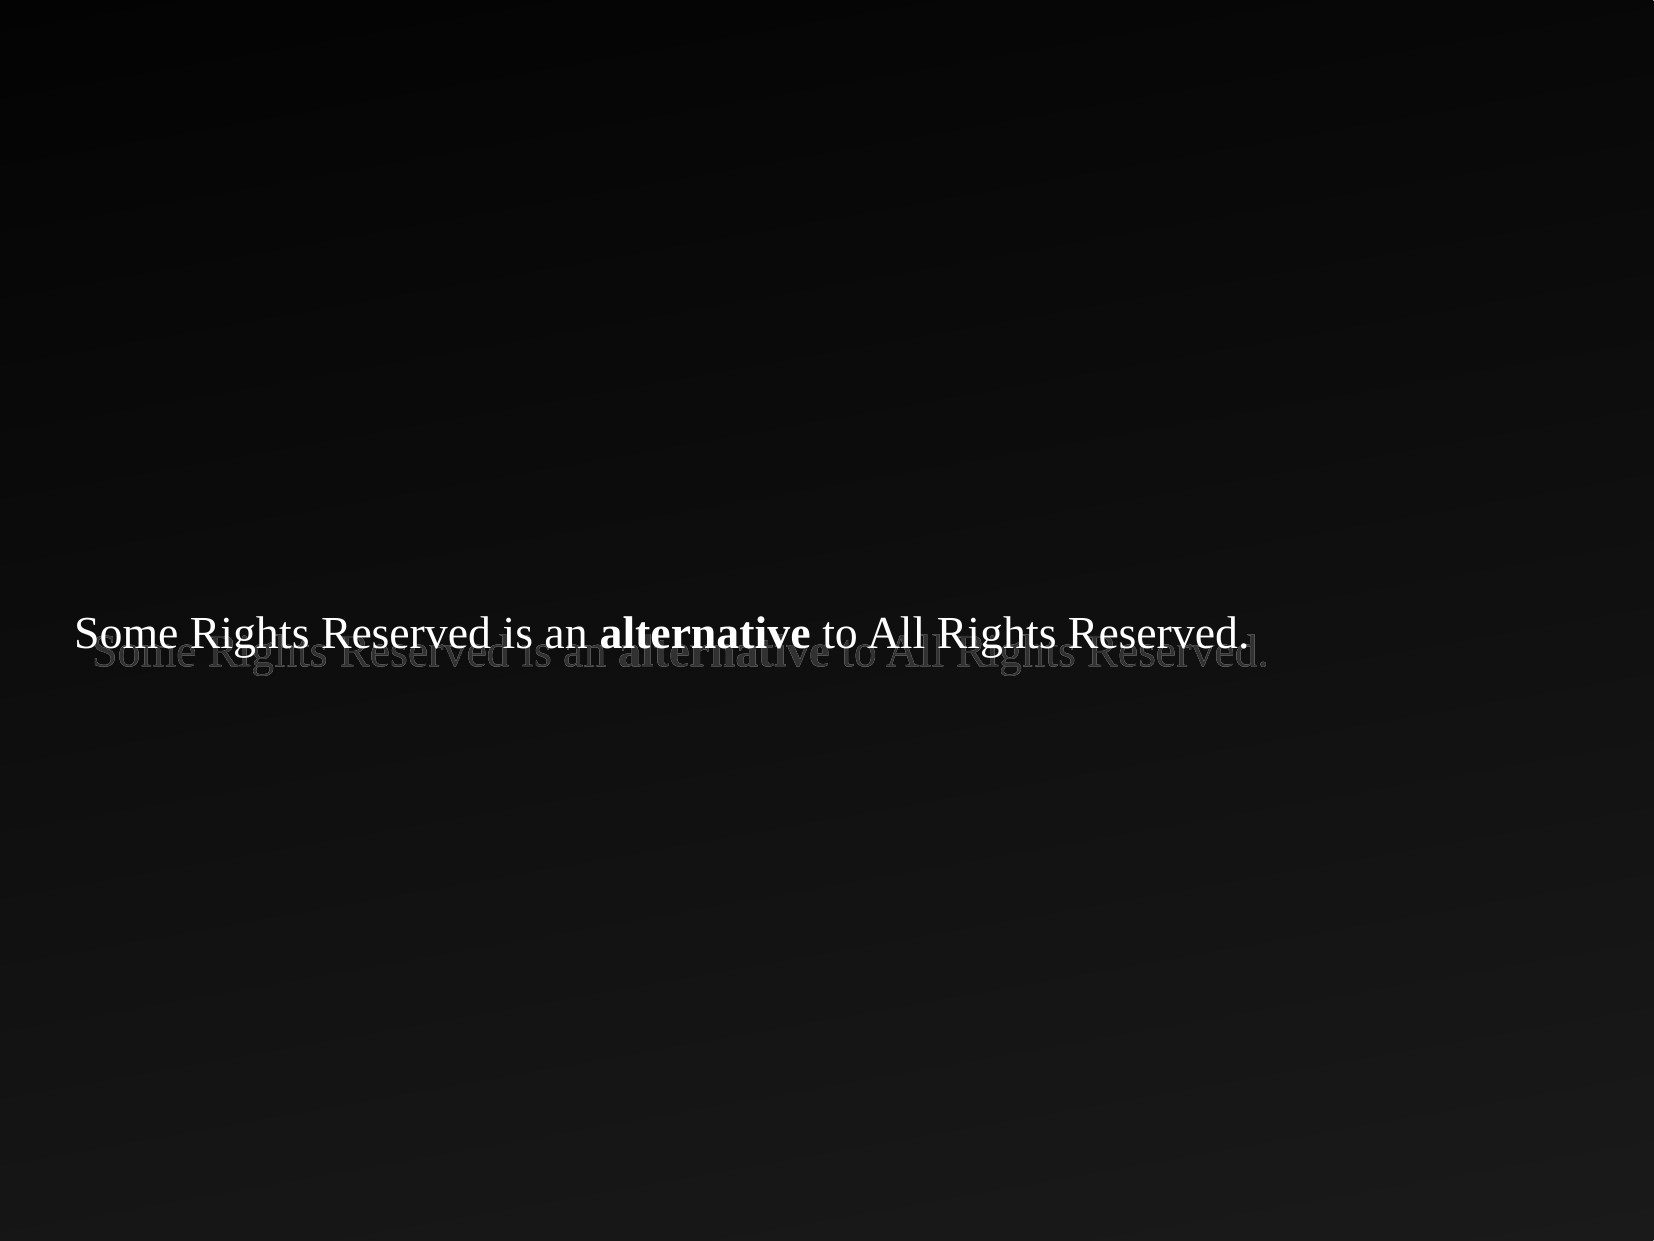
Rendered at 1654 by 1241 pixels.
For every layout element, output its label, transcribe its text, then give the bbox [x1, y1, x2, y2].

text_box Some Rights Reserved is an alternative to All Rights Reserved. [59, 600, 1266, 666]
